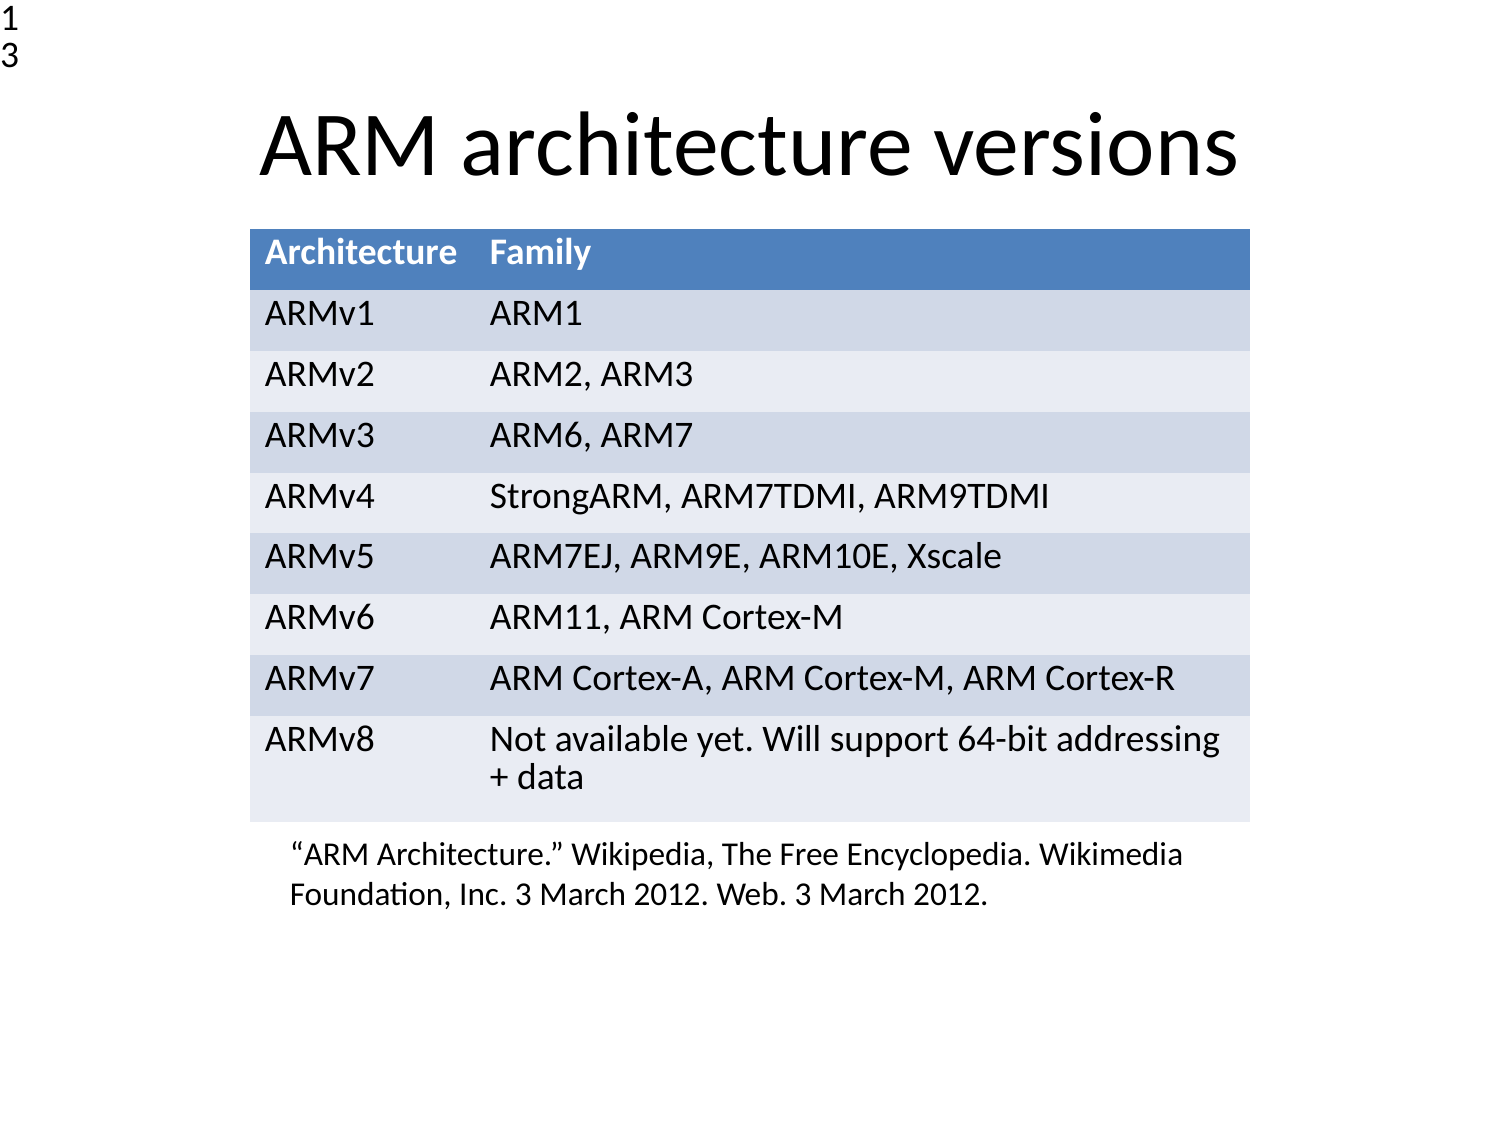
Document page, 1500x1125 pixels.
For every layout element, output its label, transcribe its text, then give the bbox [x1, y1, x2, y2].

table_cell ARMv1 [250, 290, 475, 351]
text_box “ARM Architecture.” Wikipedia, The Free Encyclopedia. Wikimedia Foundation, Inc. 3 March 2012. Web. 3 March 2012. [274, 824, 1250, 920]
table_cell ARM7EJ, ARM9E, ARM10E, Xscale [475, 533, 1250, 594]
table_cell ARMv5 [250, 533, 475, 594]
table_cell ARM6, ARM7 [475, 412, 1250, 473]
table_cell ARM2, ARM3 [475, 351, 1250, 412]
title ARM architecture versions [75, 45, 1425, 233]
table_cell Not available yet. Will support 64-bit addressing + data [475, 716, 1250, 822]
table_cell StrongARM, ARM7TDMI, ARM9TDMI [475, 473, 1250, 533]
table_cell ARMv7 [250, 655, 475, 716]
table_cell ARMv6 [250, 594, 475, 655]
table_cell ARMv3 [250, 412, 475, 473]
table_cell ARMv8 [250, 716, 475, 822]
table_header Architecture [250, 229, 475, 290]
table_cell ARMv2 [250, 351, 475, 412]
table_cell ARMv4 [250, 473, 475, 533]
table_cell ARM Cortex-A, ARM Cortex-M, ARM Cortex-R [475, 655, 1250, 716]
table_cell ARM11, ARM Cortex-M [475, 594, 1250, 655]
table_header Family [475, 229, 1250, 290]
table_cell ARM1 [475, 290, 1250, 351]
